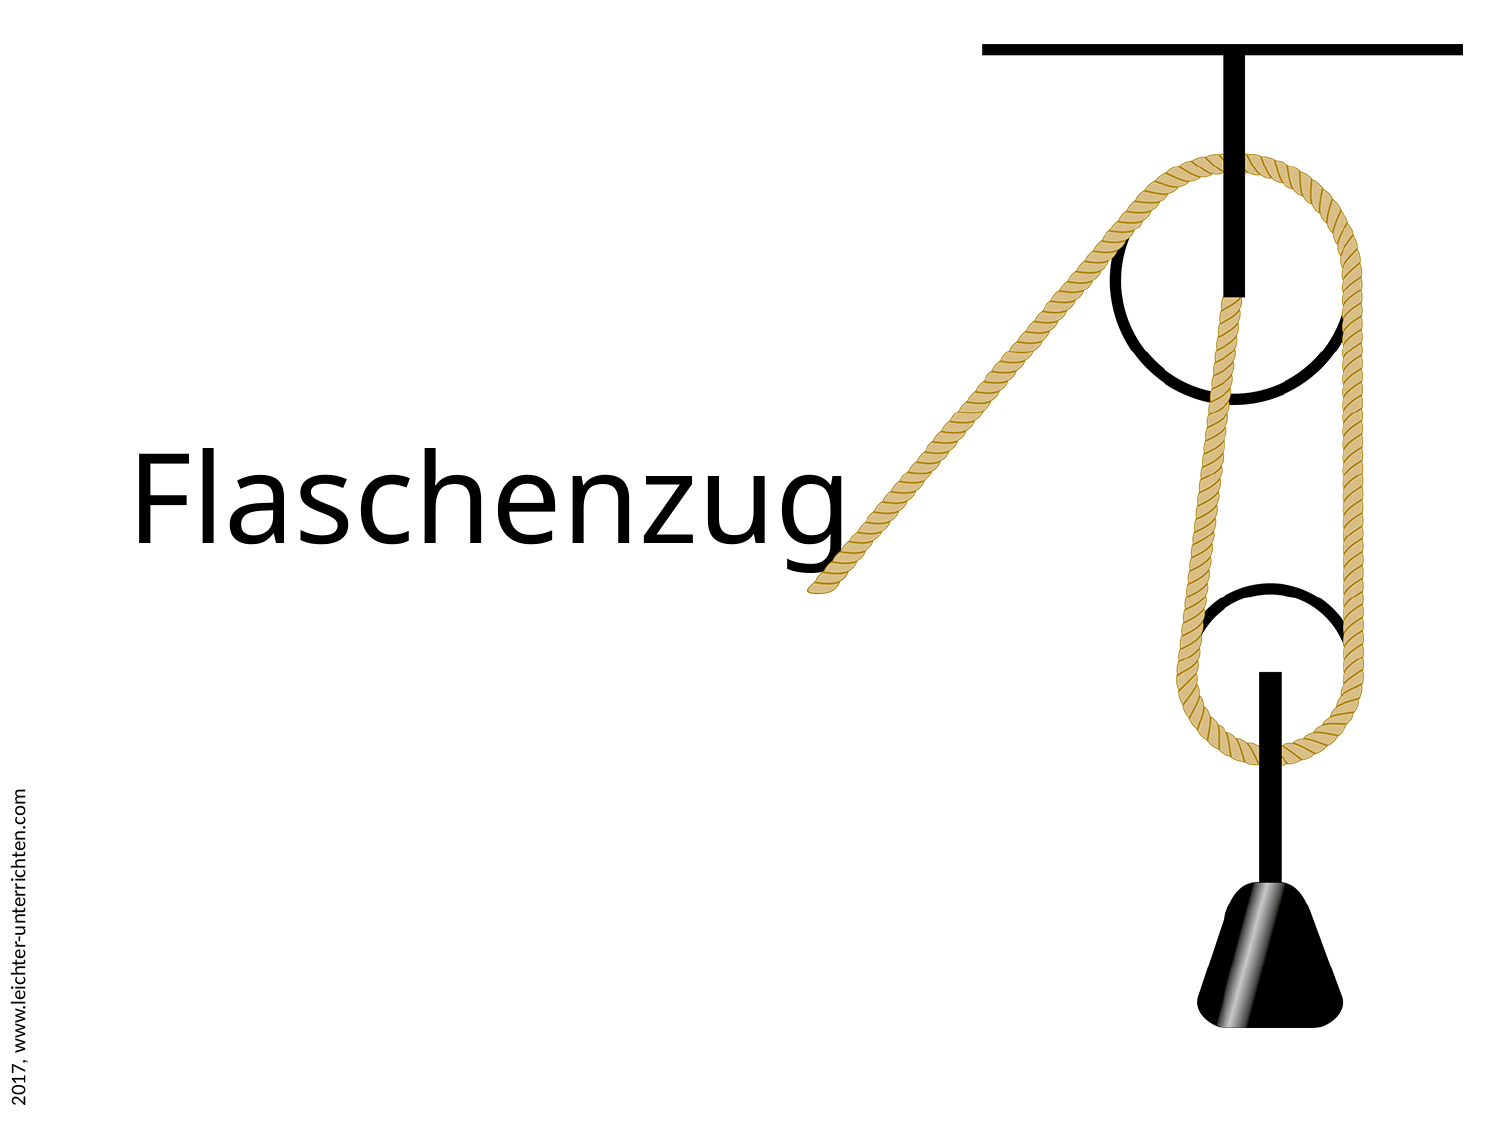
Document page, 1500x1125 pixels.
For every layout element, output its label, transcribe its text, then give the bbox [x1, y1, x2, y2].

picture [807, 44, 1463, 1028]
title Flaschenzug [112, 184, 807, 576]
text_box 2017, www.leichter-unterrichten.com [0, 774, 37, 1121]
